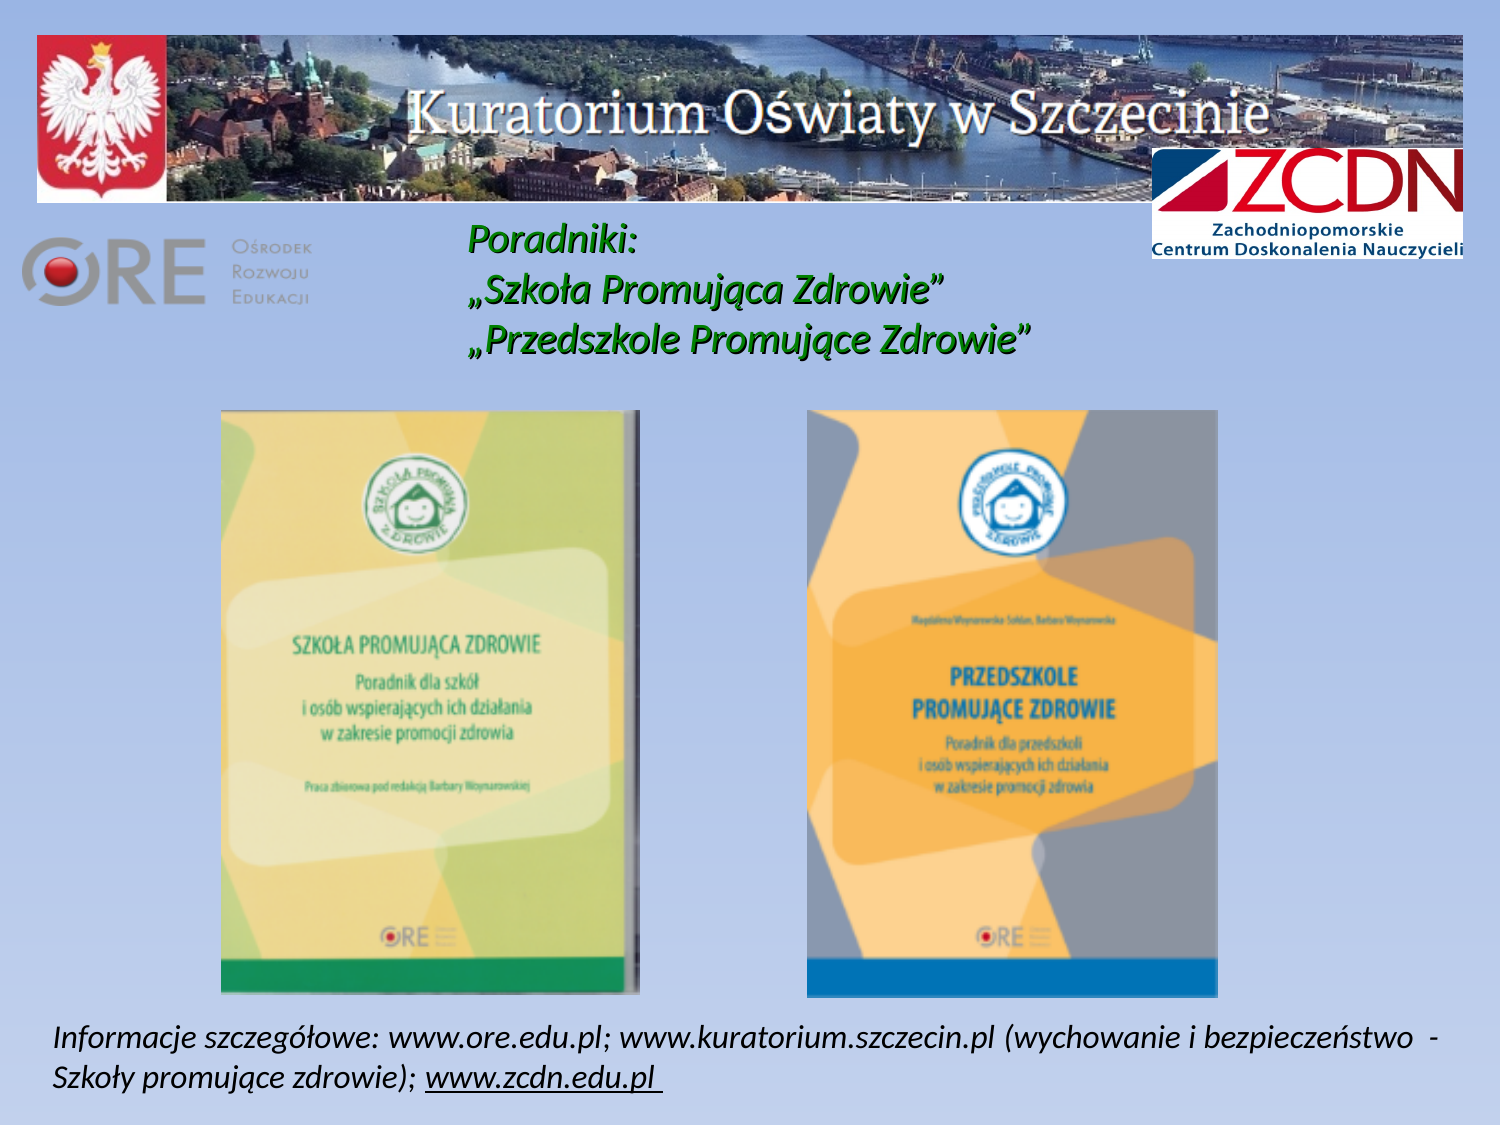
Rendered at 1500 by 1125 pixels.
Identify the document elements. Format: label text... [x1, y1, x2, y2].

picture [221, 410, 640, 995]
picture [807, 410, 1218, 998]
picture [22, 236, 312, 306]
picture [37, 35, 1463, 259]
list Poradniki: „Szkoła Promująca Zdrowie” „Przedszkole Promujące Zdrowie” [249, 203, 1251, 420]
text_box Informacje szczegółowe: www.ore.edu.pl; www.kuratorium.szczecin.pl (wychowanie i bezpieczeństwo - Szkoły promujące zdrowie); www.zcdn.edu.pl [38, 1008, 1463, 1103]
